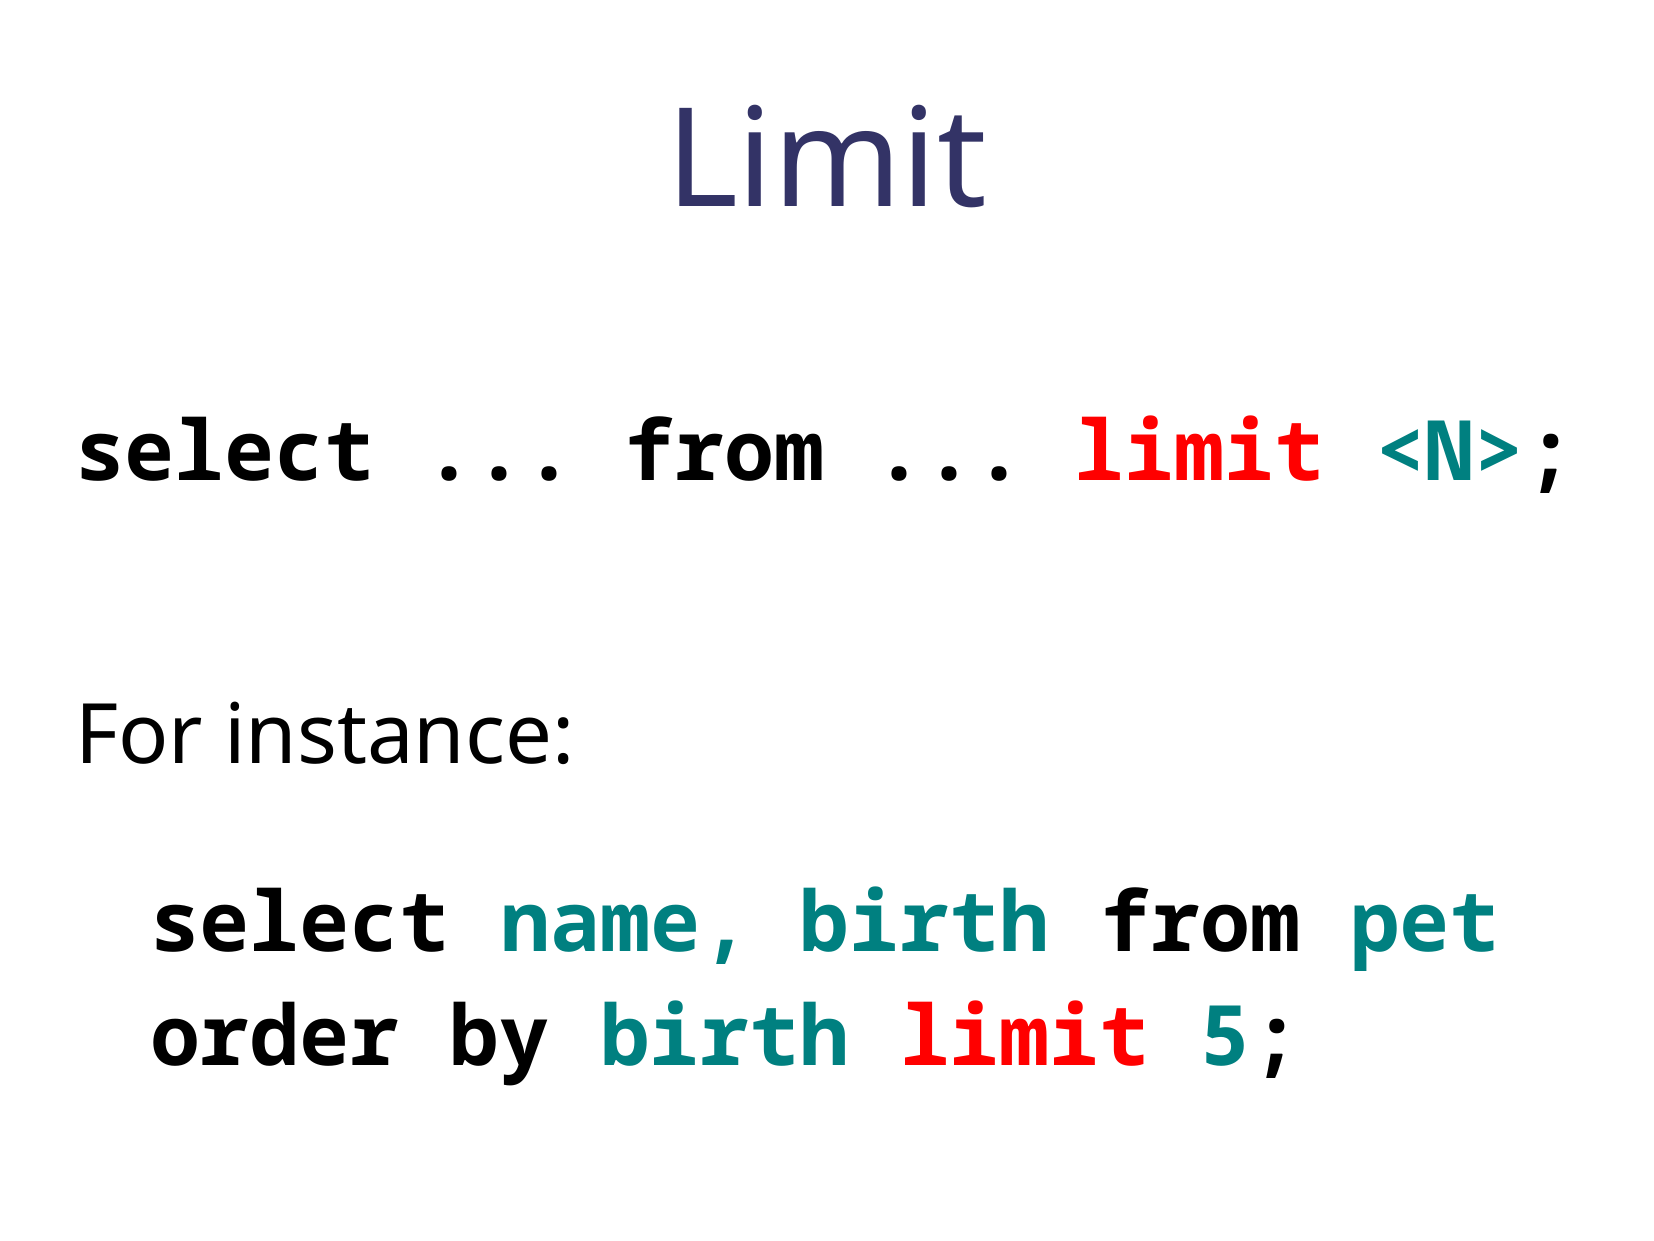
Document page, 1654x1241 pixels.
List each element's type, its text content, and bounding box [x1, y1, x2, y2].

subtitle select ... from ... limit <N>; [75, 391, 1613, 551]
title Limit [82, 56, 1571, 250]
text_box For instance: [75, 675, 1654, 865]
text_box select name, birth from pet order by birth limit 5; [150, 865, 1654, 1055]
